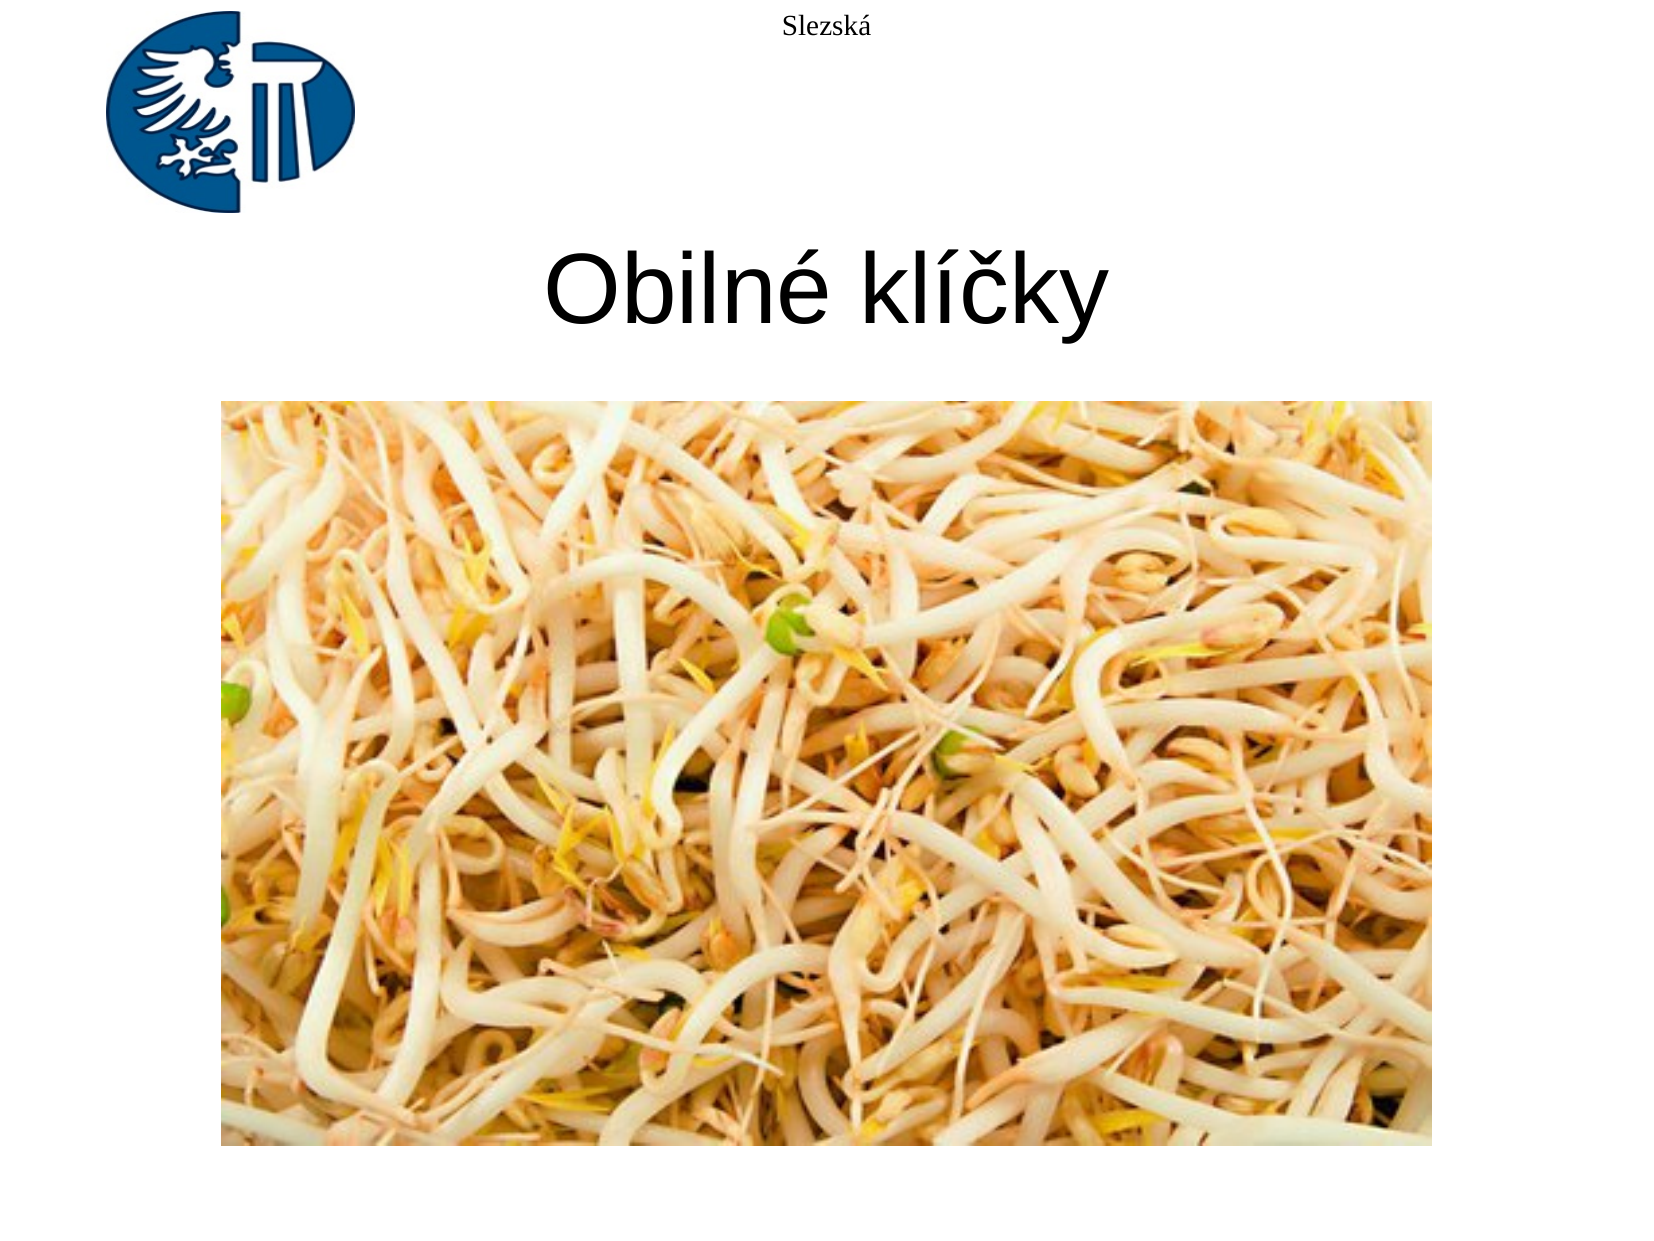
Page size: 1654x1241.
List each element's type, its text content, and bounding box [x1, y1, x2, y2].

title Obilné klíčky [82, 165, 1571, 414]
picture [106, 11, 355, 165]
picture [221, 401, 1432, 1146]
